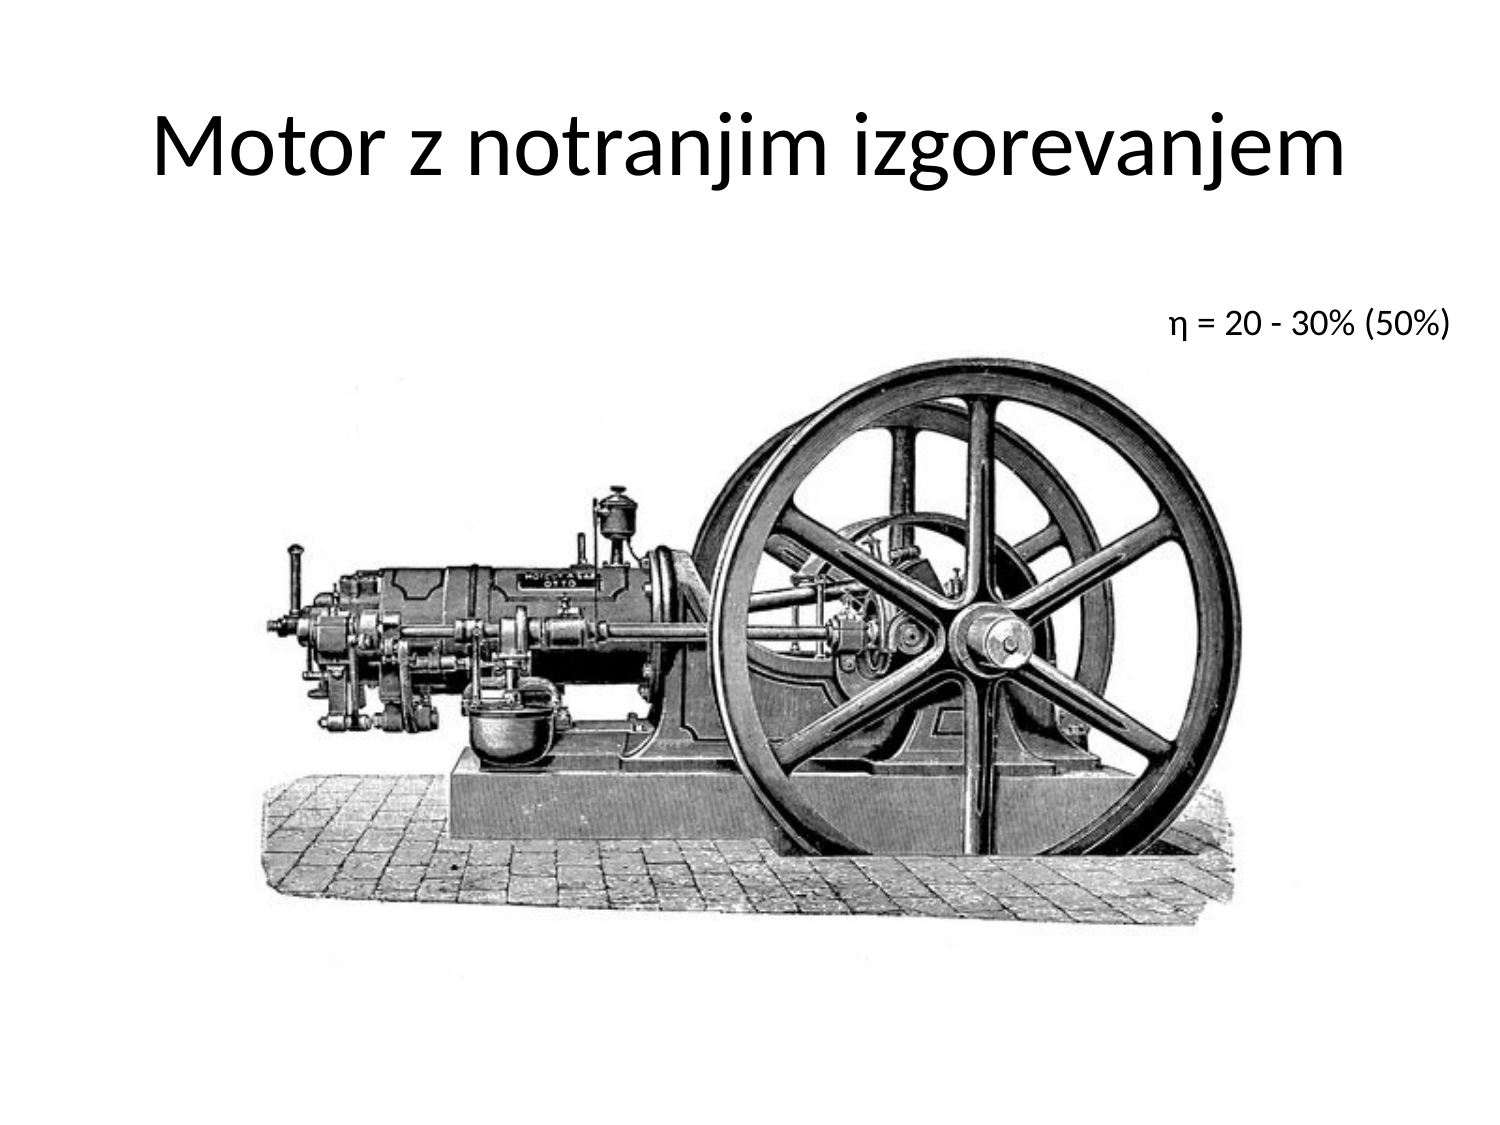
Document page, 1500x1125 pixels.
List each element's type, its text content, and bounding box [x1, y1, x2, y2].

text_box η = 20 - 30% (50%) [1153, 290, 1467, 351]
title Motor z notranjim izgorevanjem [75, 45, 1425, 233]
picture [194, 276, 1319, 1000]
